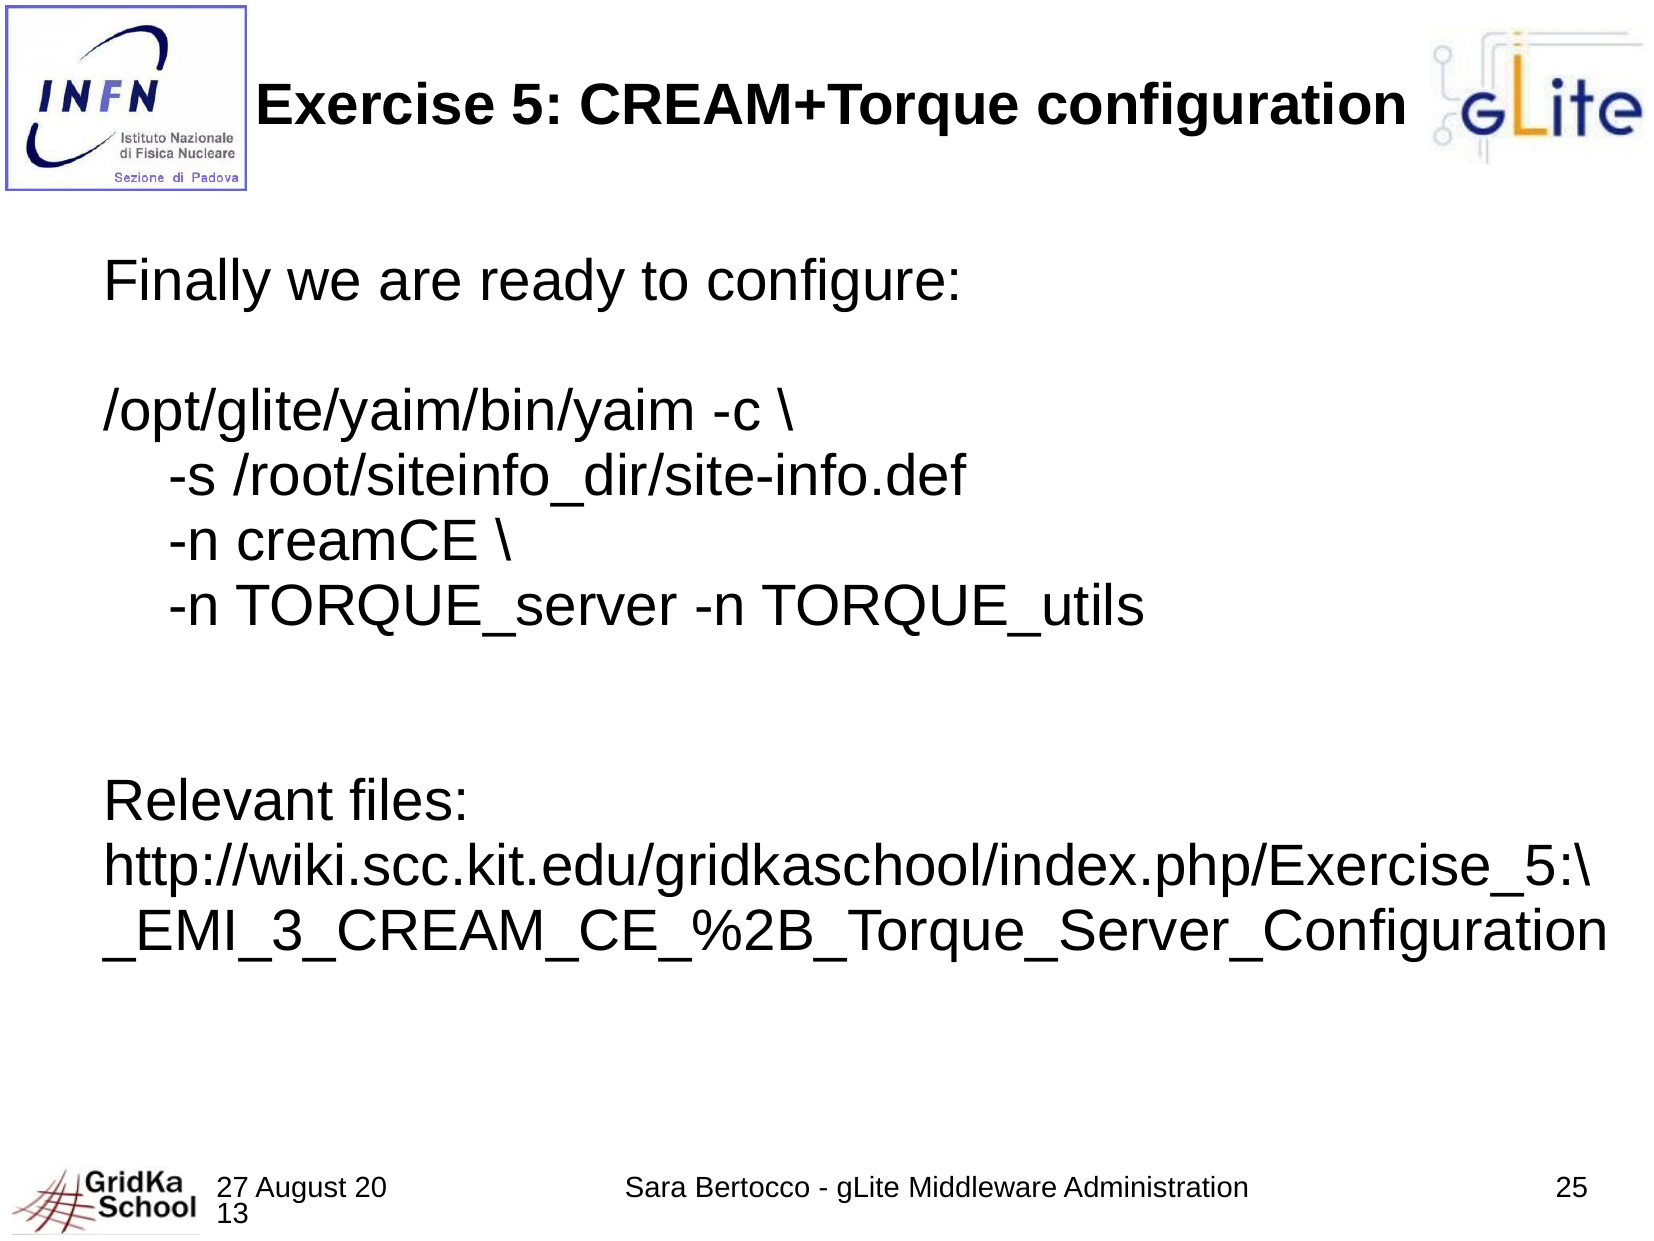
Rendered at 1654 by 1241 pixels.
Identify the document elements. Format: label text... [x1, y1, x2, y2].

text_box Finally we are ready to configure: /opt/glite/yaim/bin/yaim -c \ -s /root/siteinfo_dir/site-info.def -n creamCE \ -n TORQUE_server -n TORQUE_utils Relevant files: http://wiki.scc.kit.edu/gridkaschool/index.php/Exercise_5:\ _EMI_3_CREAM_CE_%2B_Torque_Server_Configuration [52, 240, 1626, 971]
picture [5, 5, 247, 191]
title Exercise 5: CREAM+Torque configuration [0, 25, 5, 183]
picture [1430, 28, 1645, 165]
picture [12, 1166, 200, 1235]
title Exercise 5: CREAM+Torque configuration [247, 25, 1645, 183]
